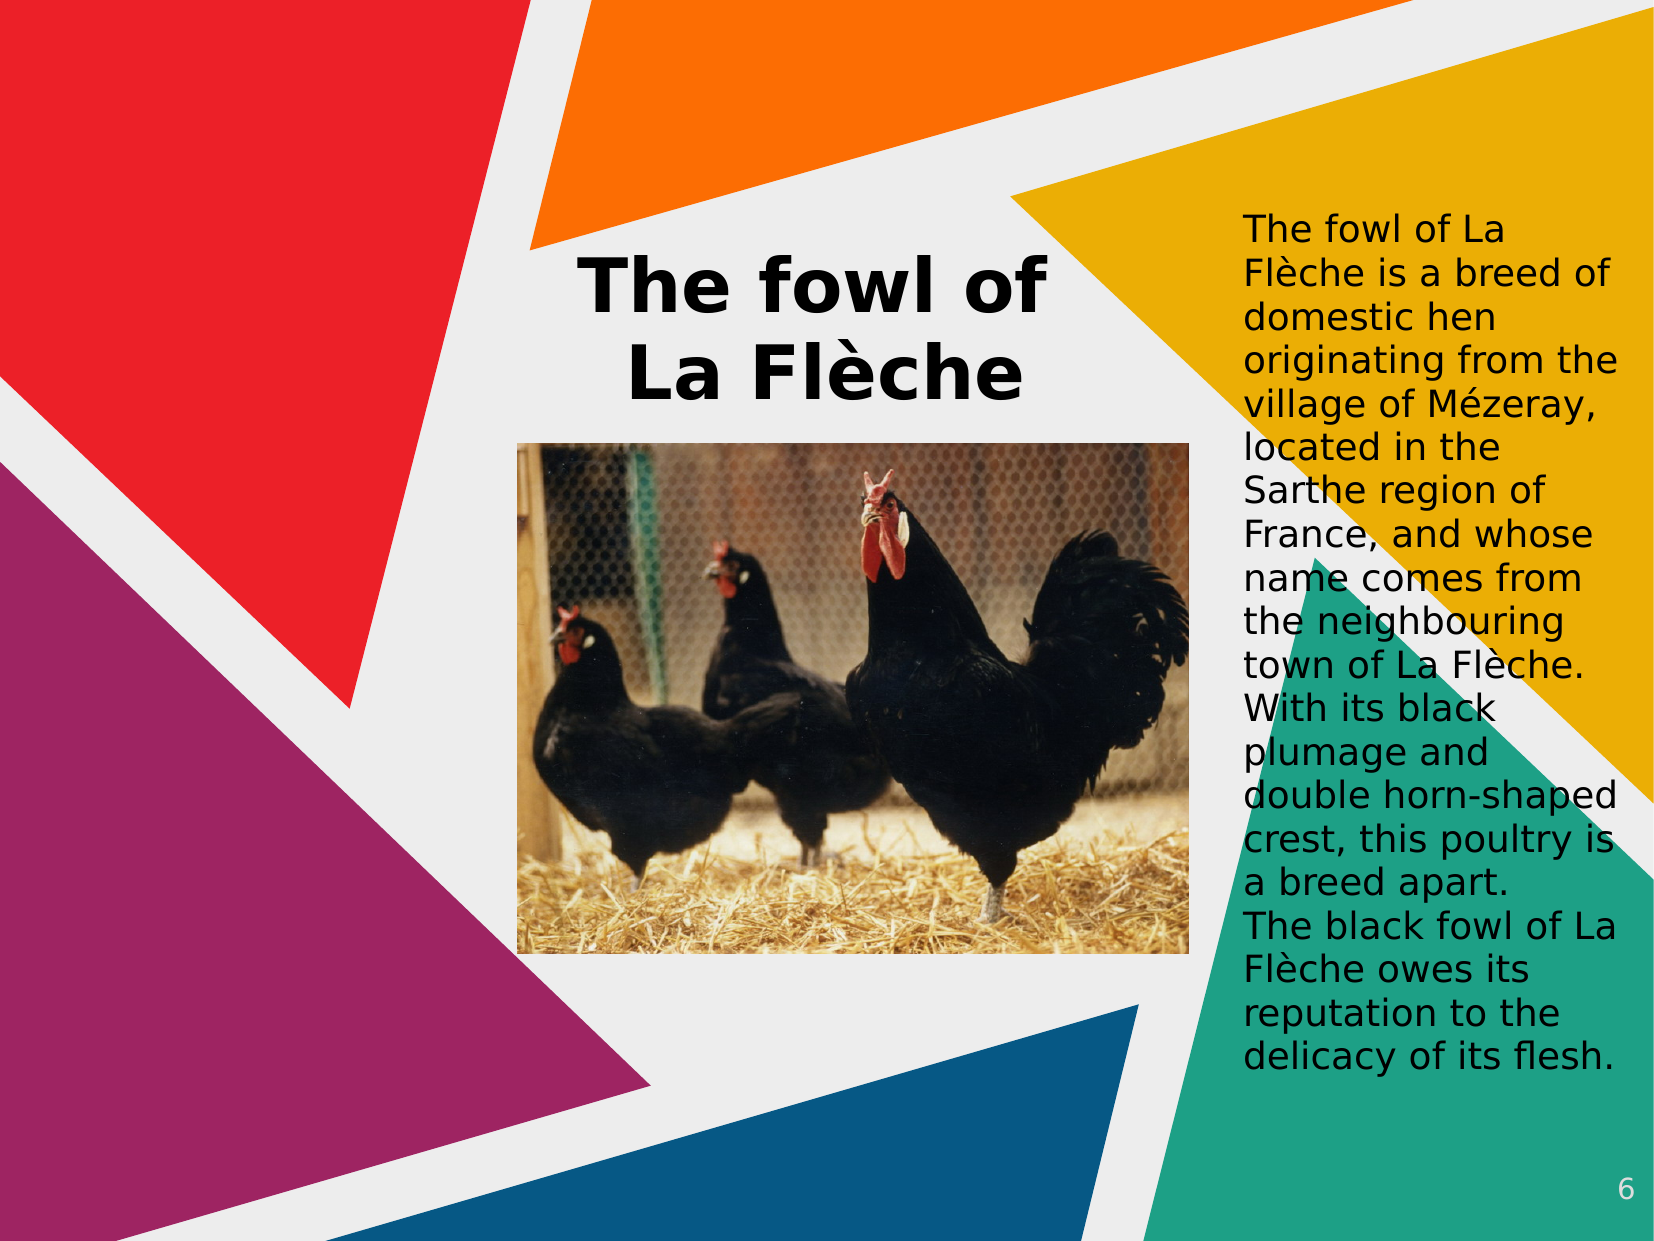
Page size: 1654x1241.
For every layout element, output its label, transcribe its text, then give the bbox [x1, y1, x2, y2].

text_box The fowl of La Flèche is a breed of domestic hen originating from the village of Mézeray, located in the Sarthe region of France, and whose name comes from the neighbouring town of La Flèche. With its black plumage and double horn-shaped crest, this poultry is a breed apart. The black fowl of La Flèche owes its reputation to the delicacy of its flesh. [1228, 200, 1642, 1087]
picture [517, 443, 1189, 954]
title The fowl of La Flèche [467, 226, 1185, 434]
